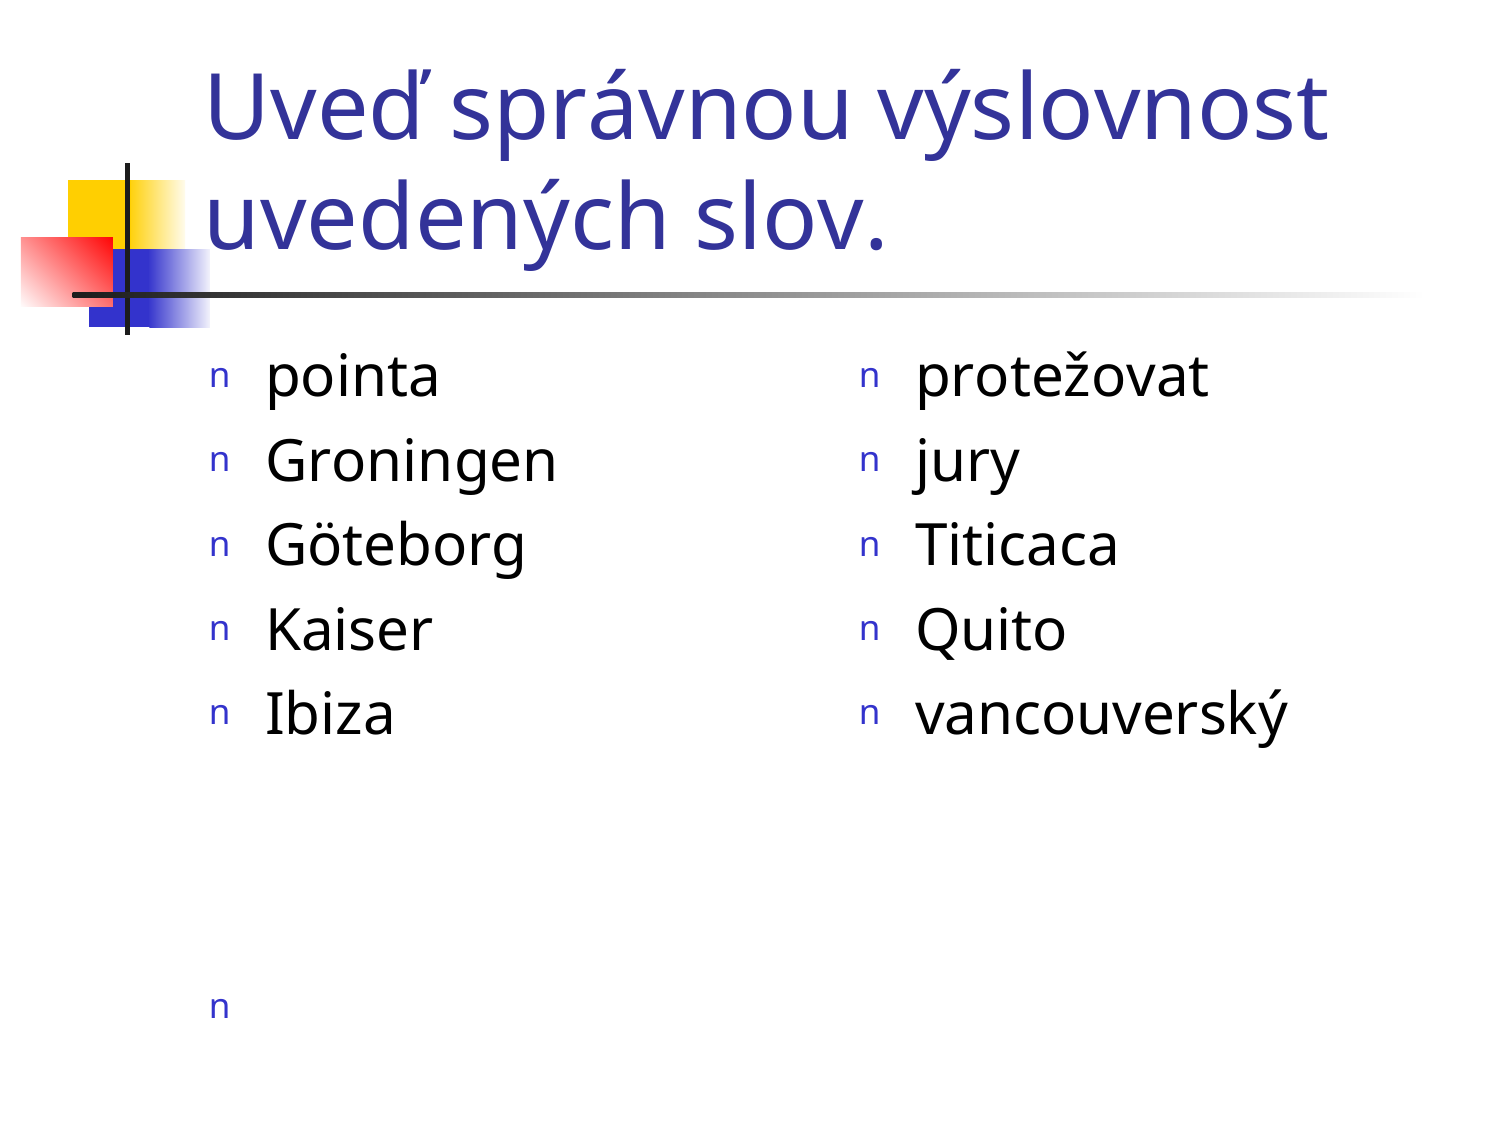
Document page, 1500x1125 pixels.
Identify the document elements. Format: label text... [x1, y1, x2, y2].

list protežovat jury Titicaca Quito vancouverský [844, 331, 1469, 1007]
title Uveď správnou výslovnost uvedených slov. [188, 35, 1468, 275]
list pointa Groningen Göteborg Kaiser Ibiza [193, 331, 819, 1007]
